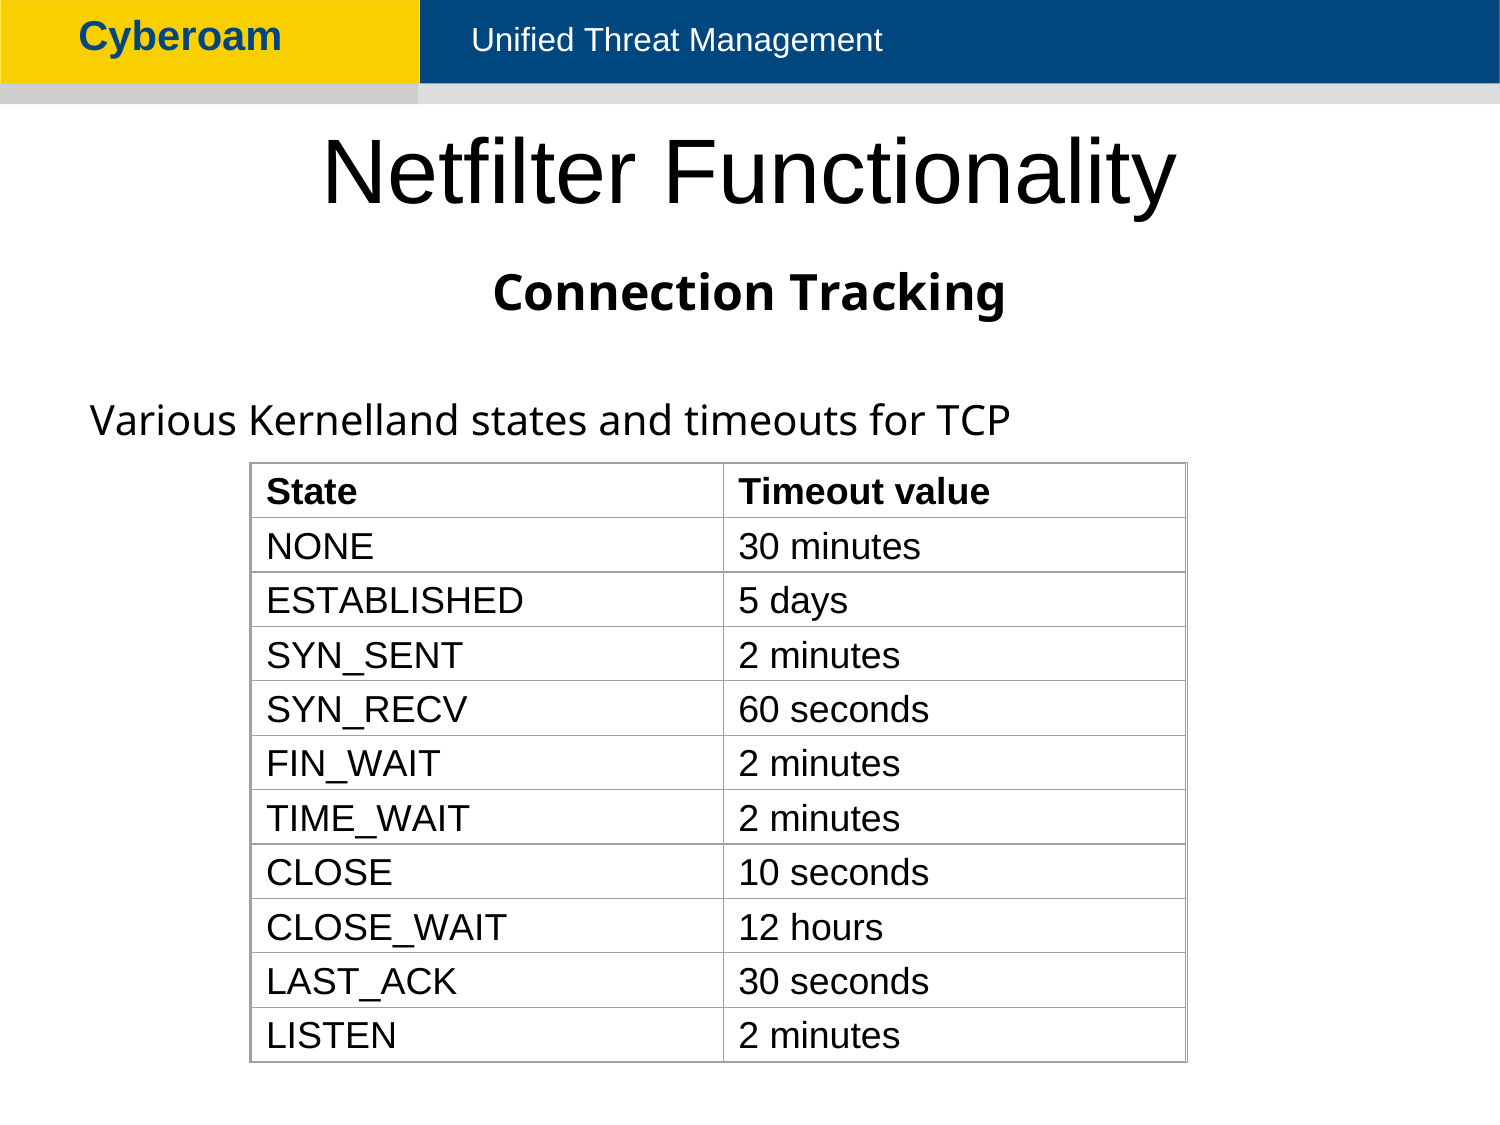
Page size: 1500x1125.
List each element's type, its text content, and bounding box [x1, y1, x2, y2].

text_box 30 seconds [724, 953, 1185, 1007]
text_box NONE [252, 518, 723, 571]
text_box CLOSE [252, 845, 723, 898]
text_box SYN_RECV [252, 681, 723, 735]
text_box 2 minutes [724, 1008, 1185, 1061]
text_box SYN_SENT [252, 627, 723, 680]
text_box CLOSE_WAIT [252, 899, 723, 952]
title Netfilter Functionality [75, 112, 1426, 233]
picture [0, 0, 1500, 83]
text_box 2 minutes [724, 627, 1185, 680]
text_box 30 minutes [724, 518, 1185, 571]
text_box 10 seconds [724, 845, 1185, 898]
text_box ESTABLISHED [252, 573, 723, 626]
text_box TIME_WAIT [252, 790, 723, 843]
text_box FIN_WAIT [252, 736, 723, 789]
text_box 60 seconds [724, 681, 1185, 735]
text_box 12 hours [724, 899, 1185, 952]
text_box LISTEN [252, 1008, 723, 1061]
text_box Timeout value [724, 464, 1185, 517]
text_box 2 minutes [724, 736, 1185, 789]
list Connection Tracking Various Kernelland states and timeouts for TCP [75, 259, 1426, 549]
text_box State [252, 464, 723, 517]
text_box 5 days [724, 573, 1185, 626]
text_box 2 minutes [724, 790, 1185, 843]
text_box LAST_ACK [252, 953, 723, 1007]
